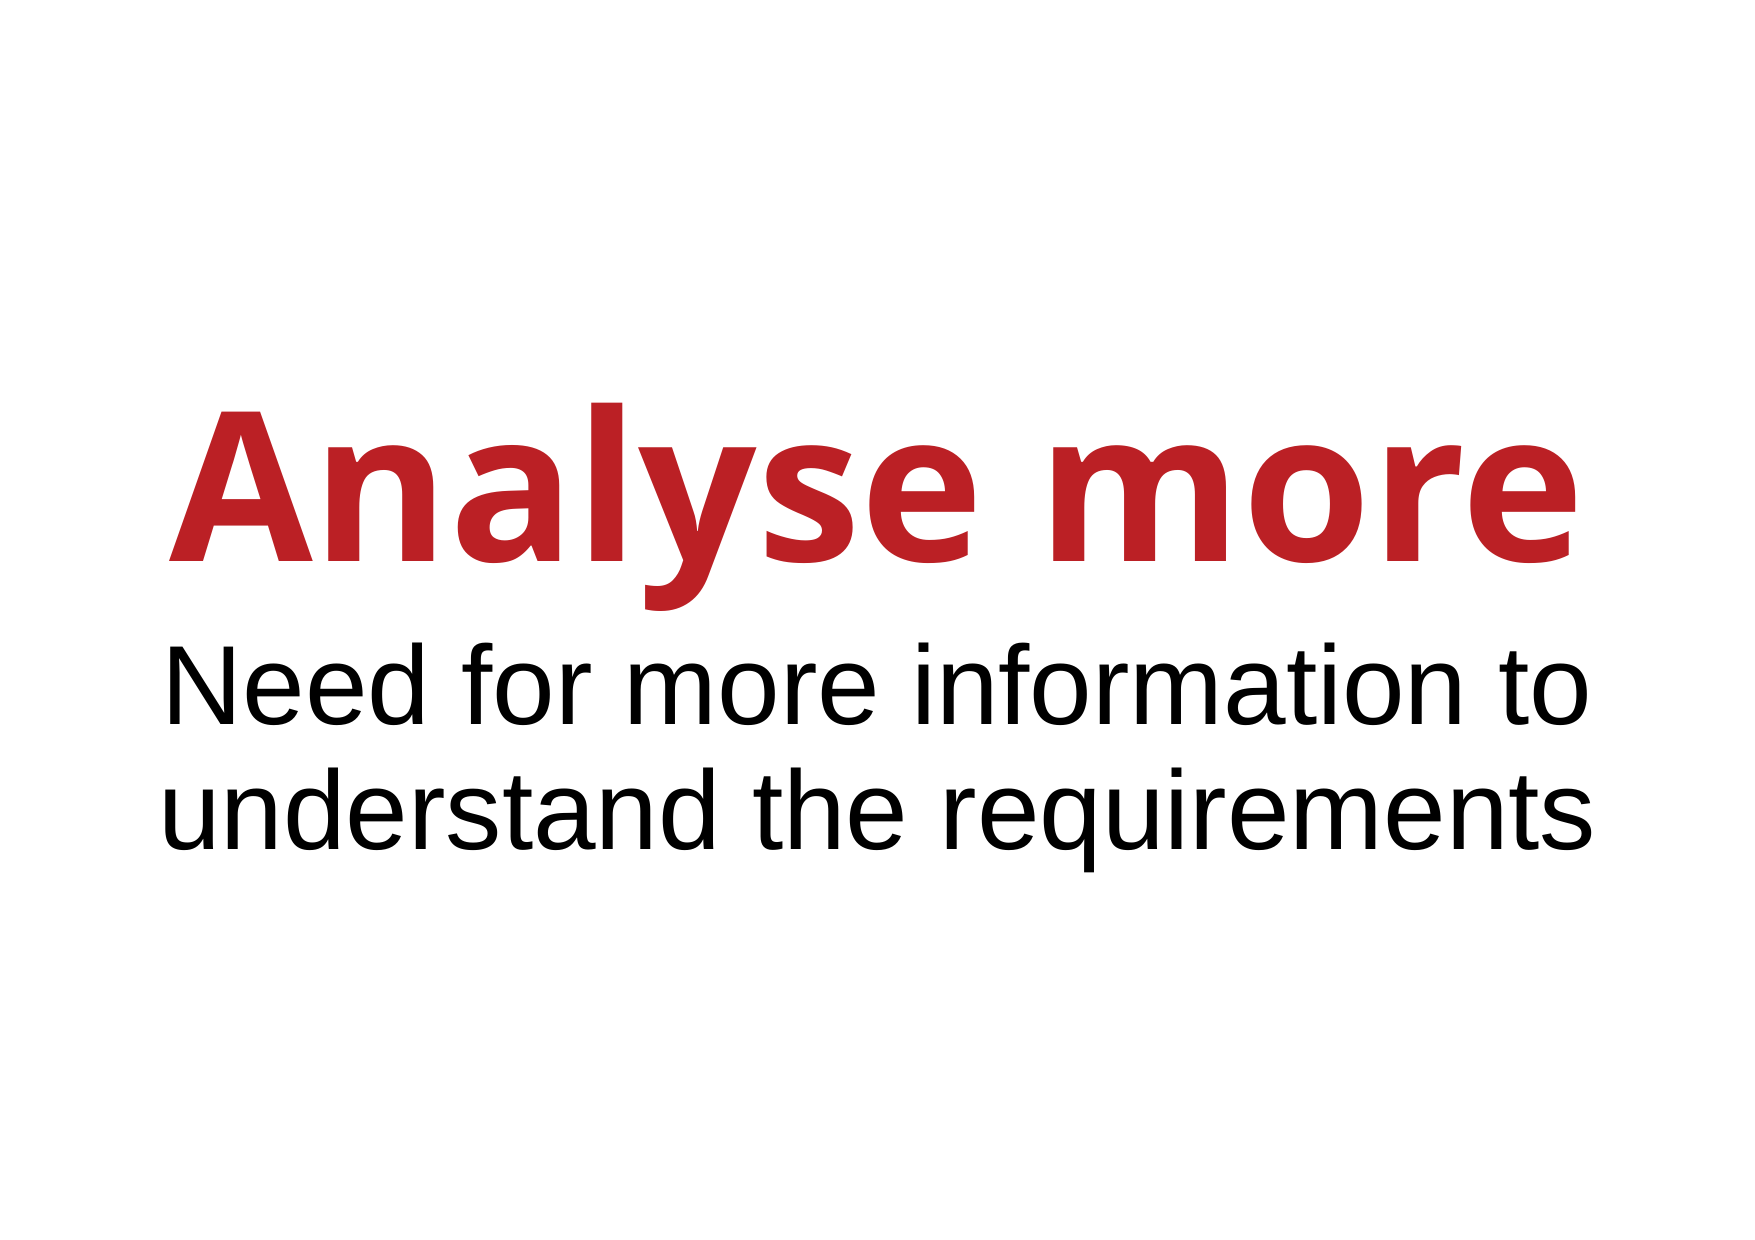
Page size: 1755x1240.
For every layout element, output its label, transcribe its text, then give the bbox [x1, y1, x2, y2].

subtitle Analyse more Need for more information to understand the requirements [75, 82, 1680, 1131]
